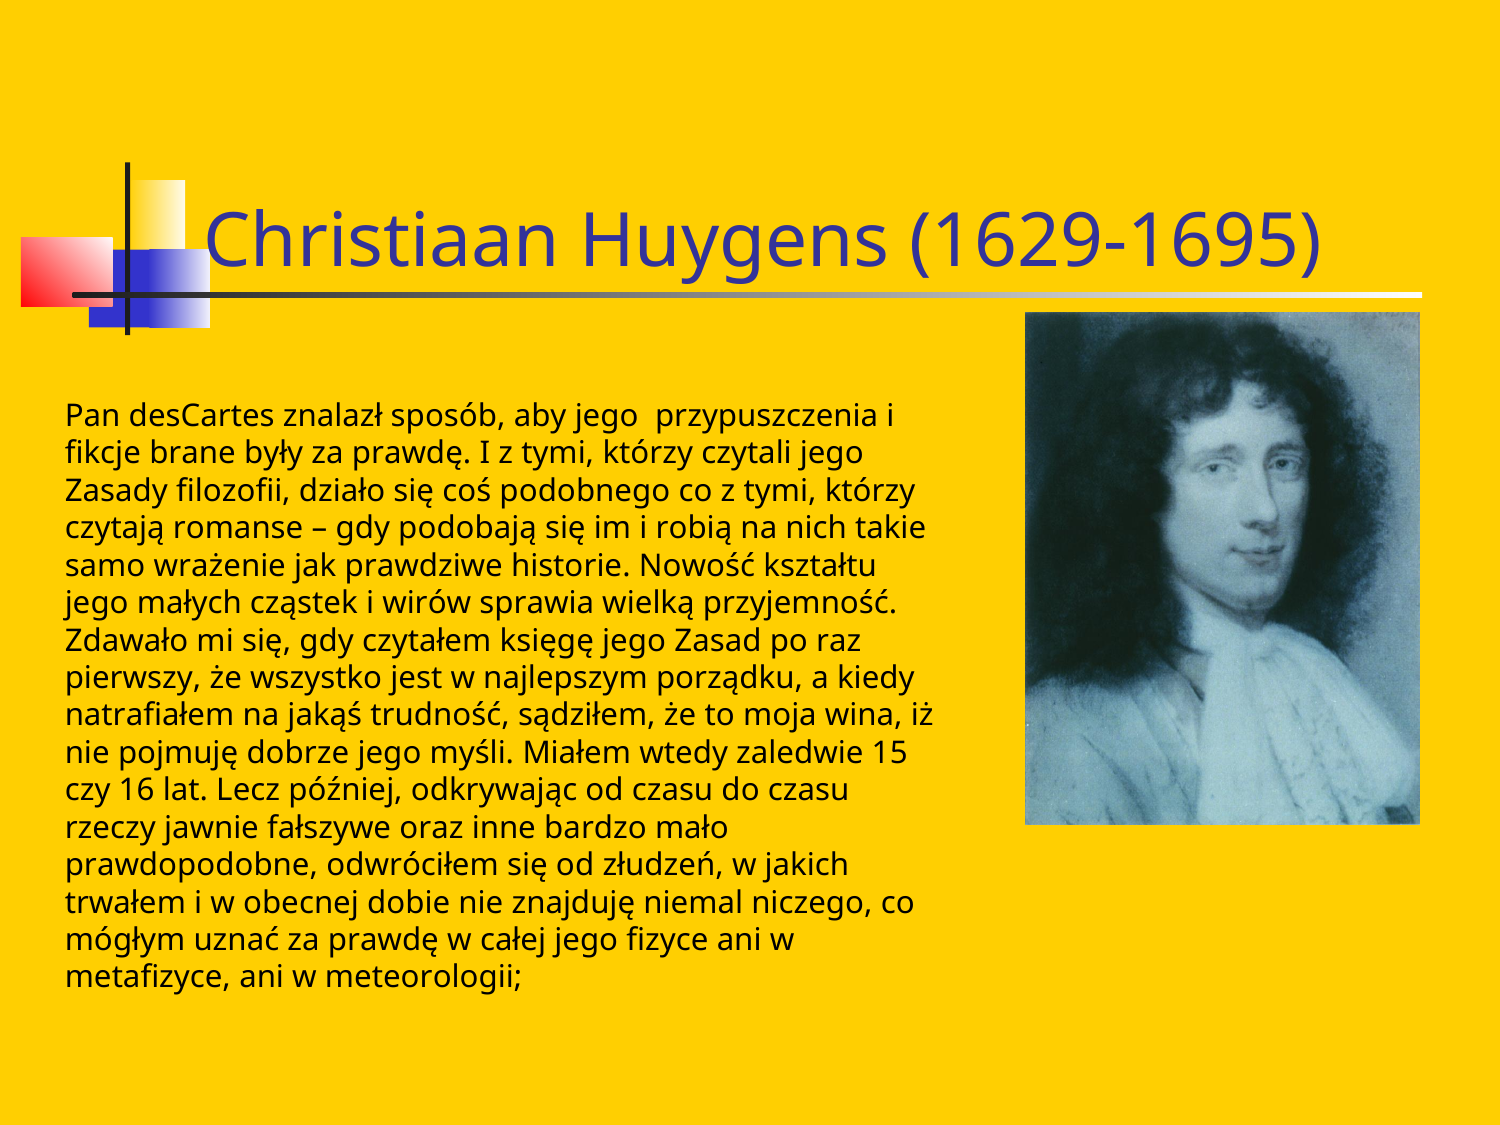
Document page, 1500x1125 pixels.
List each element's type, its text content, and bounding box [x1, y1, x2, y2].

text_box Pan desCartes znalazł sposób, aby jego przypuszczenia i fikcje brane były za prawdę. I z tymi, którzy czytali jego Zasady filozofii, działo się coś podobnego co z tymi, którzy czytają romanse – gdy podobają się im i robią na nich takie samo wrażenie jak prawdziwe historie. Nowość kształtu jego małych cząstek i wirów sprawia wielką przyjemność. Zdawało mi się, gdy czytałem księgę jego Zasad po raz pierwszy, że wszystko jest w najlepszym porządku, a kiedy natrafiałem na jakąś trudność, sądziłem, że to moja wina, iż nie pojmuję dobrze jego myśli. Miałem wtedy zaledwie 15 czy 16 lat. Lecz później, odkrywając od czasu do czasu rzeczy jawnie fałszywe oraz inne bardzo mało prawdopodobne, odwróciłem się od złudzeń, w jakich trwałem i w obecnej dobie nie znajduję niemal niczego, co mógłym uznać za prawdę w całej jego fizyce ani w metafizyce, ani w meteorologii; [49, 387, 963, 1002]
title Christiaan Huygens (1629-1695) [188, 101, 1468, 289]
picture [1025, 312, 1420, 826]
